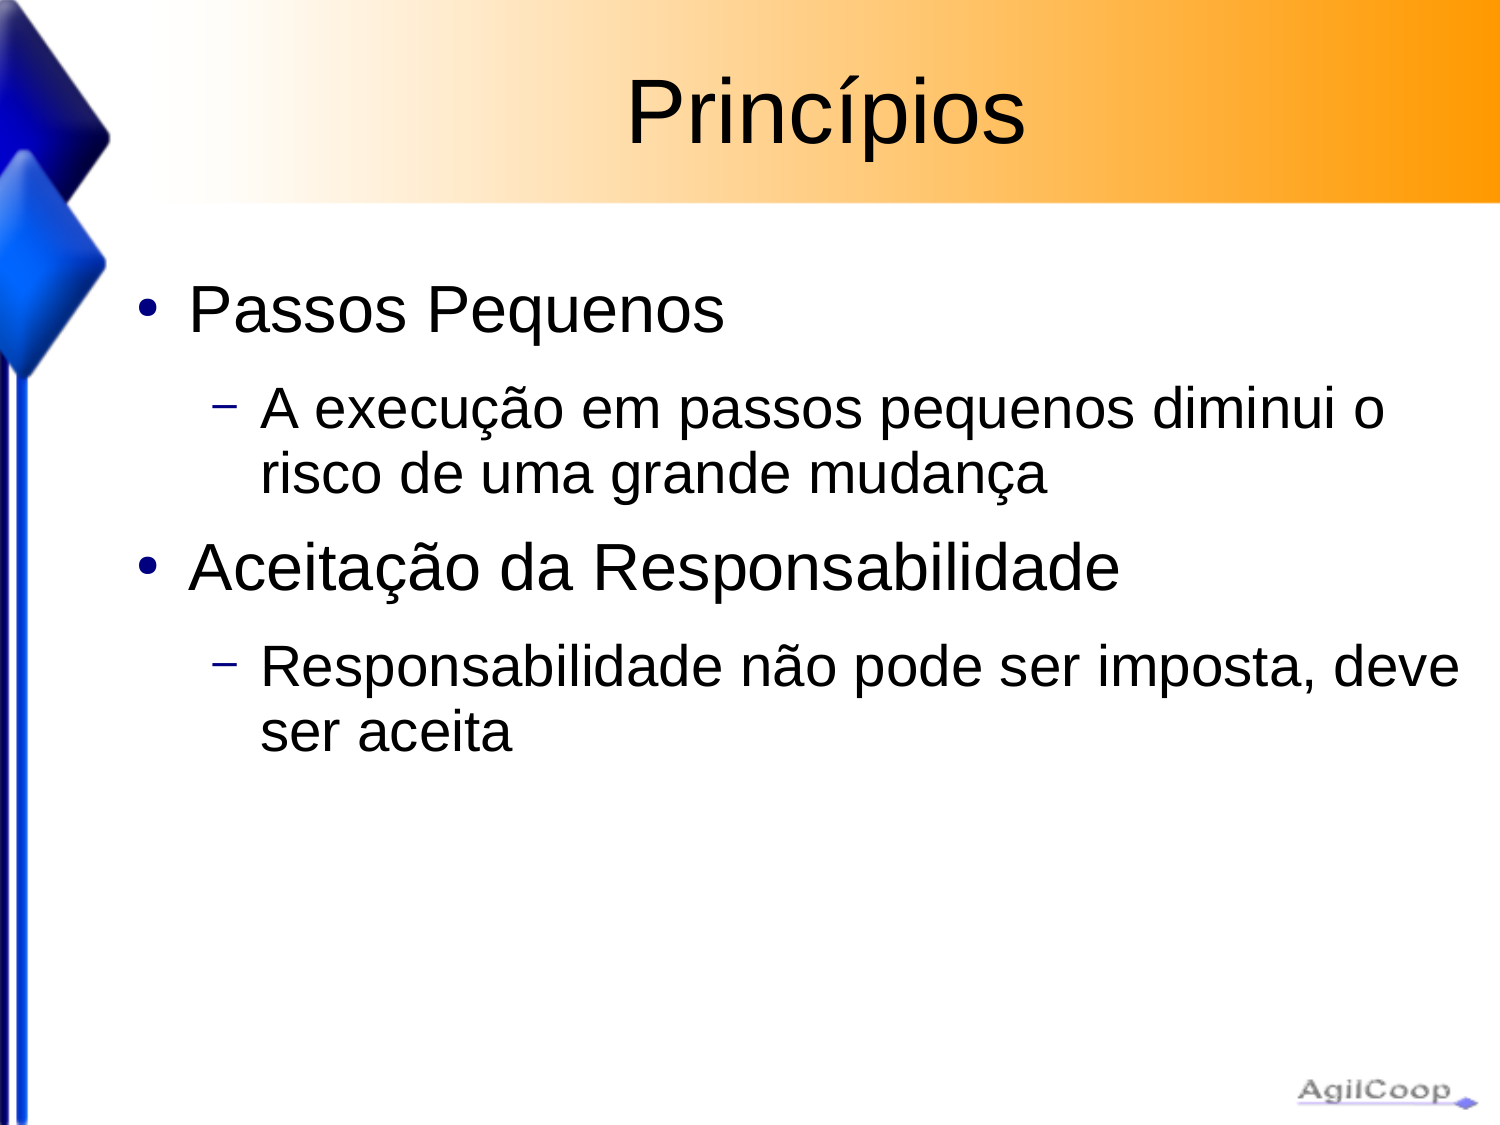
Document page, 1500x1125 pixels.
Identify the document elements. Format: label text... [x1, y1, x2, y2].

picture [0, 0, 1500, 1125]
title Princípios [82, 8, 1500, 216]
list Passos Pequenos A execução em passos pequenos diminui o risco de uma grande mudança Aceitação da Responsabilidade Responsabilidade não pode ser imposta, deve ser aceita [118, 271, 1477, 1123]
